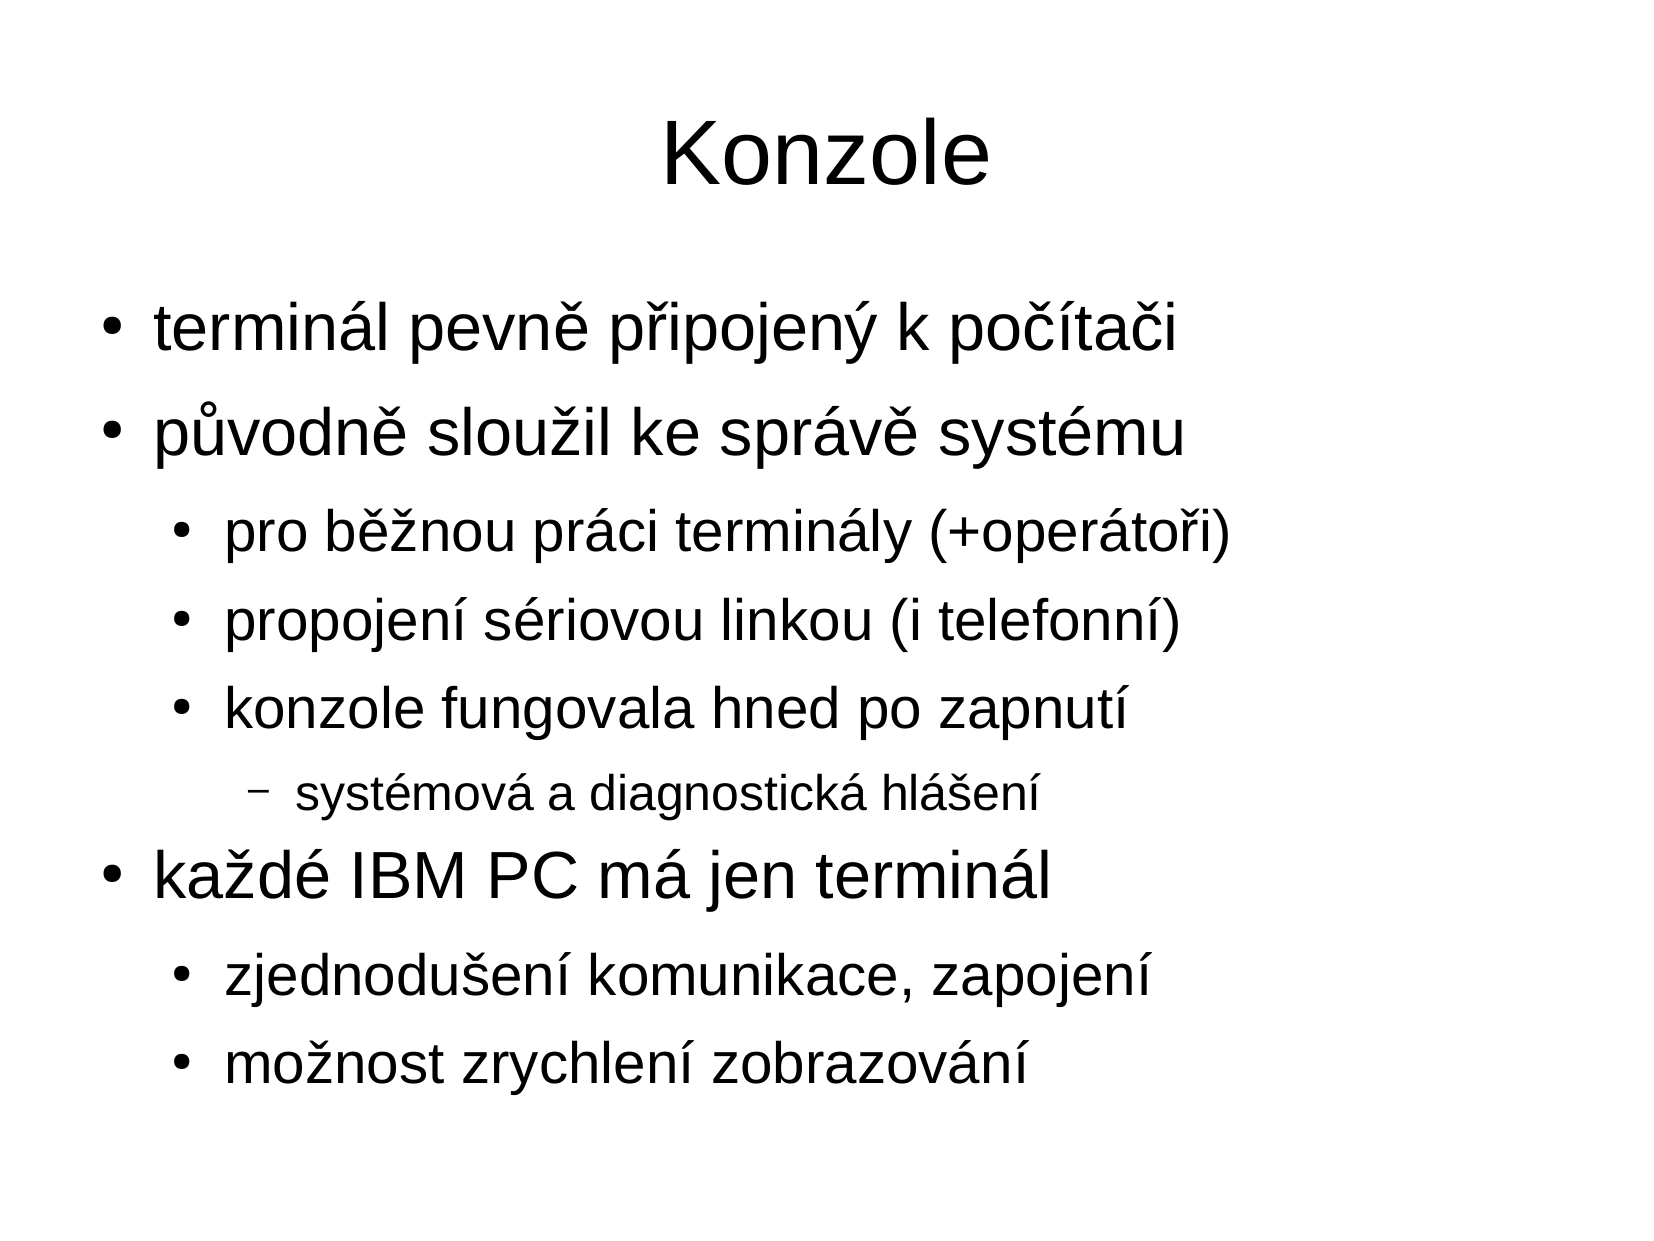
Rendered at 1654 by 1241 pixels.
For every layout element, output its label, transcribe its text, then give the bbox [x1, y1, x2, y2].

title Konzole [82, 56, 1571, 250]
list terminál pevně připojený k počítači původně sloužil ke správě systému pro běžnou práci terminály (+operátoři) propojení sériovou linkou (i telefonní) konzole fungovala hned po zapnutí systémová a diagnostická hlášení každé IBM PC má jen terminál zjednodušení komunikace, zapojení možnost zrychlení zobrazování [82, 290, 1571, 1096]
